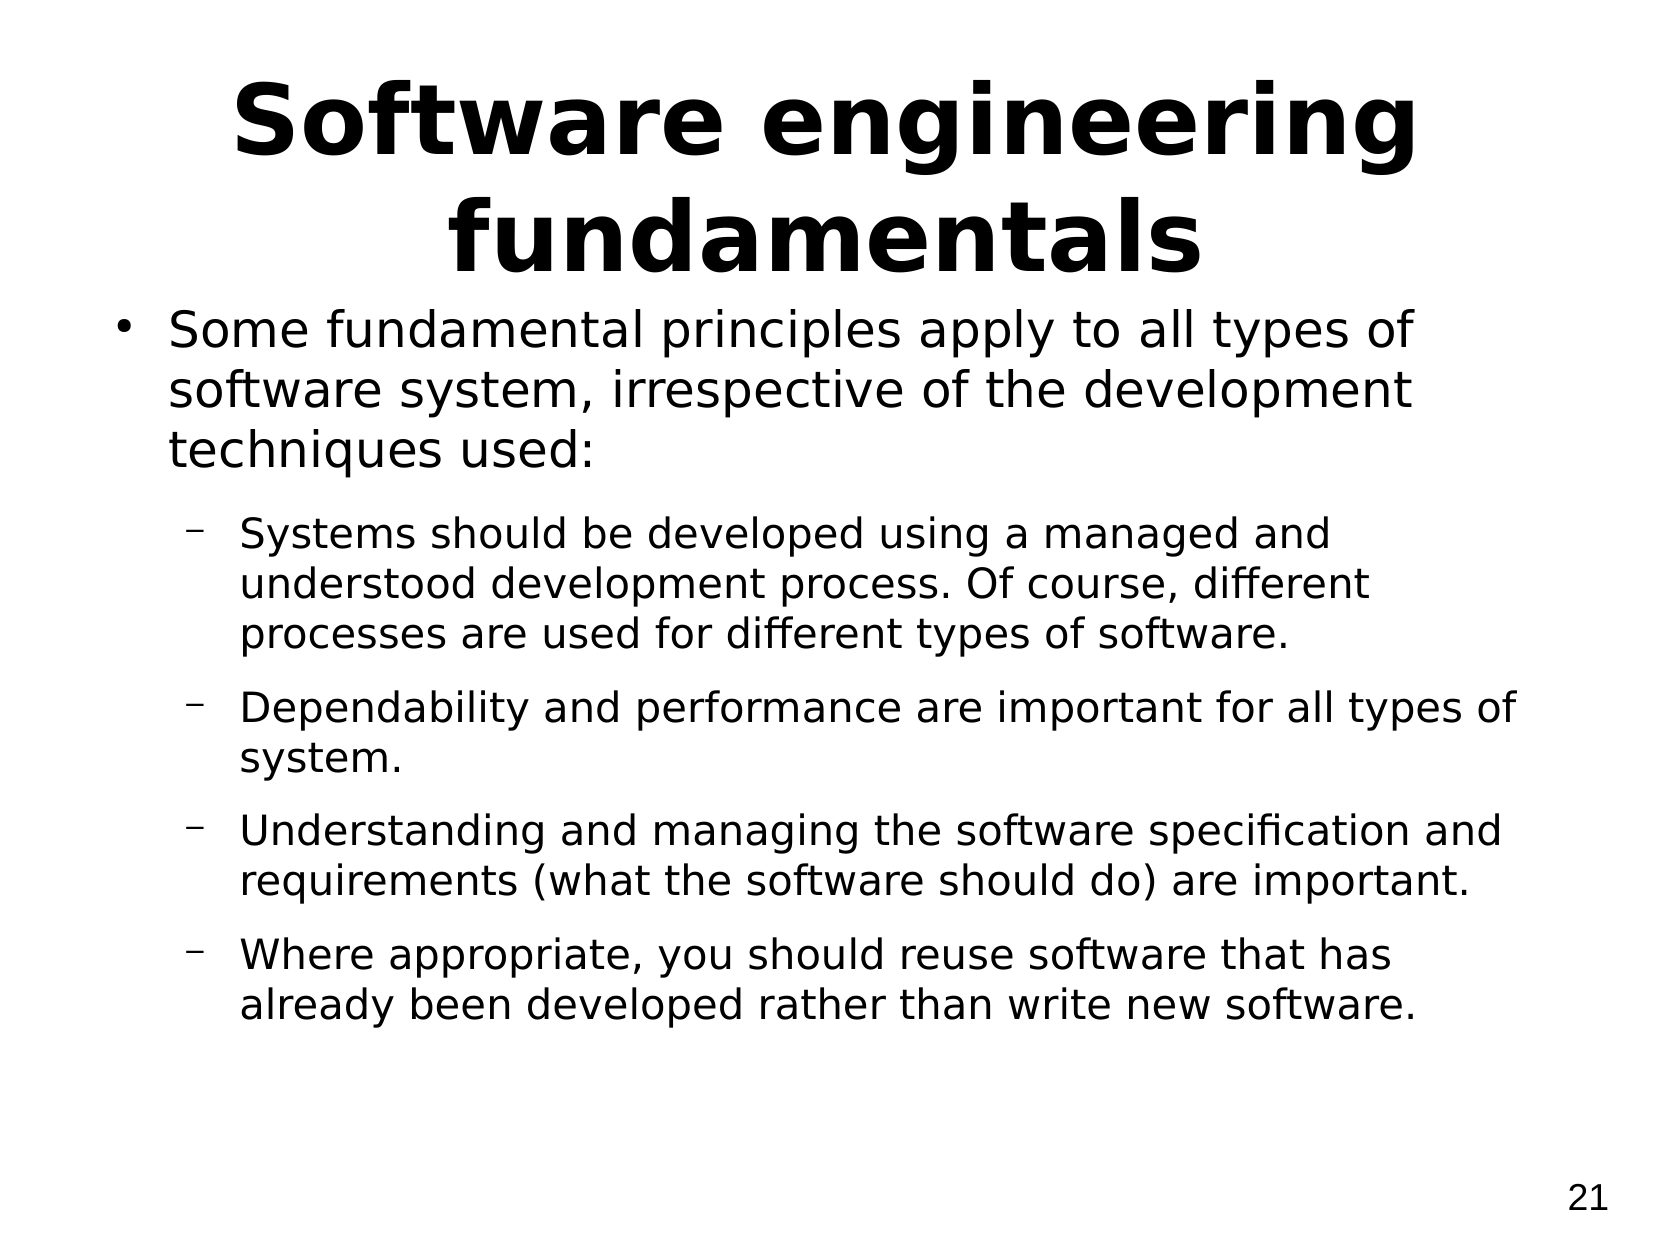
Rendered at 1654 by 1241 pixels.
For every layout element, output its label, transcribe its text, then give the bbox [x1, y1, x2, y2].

list Some fundamental principles apply to all types of software system, irrespective of the development techniques used: Systems should be developed using a managed and understood development process. Of course, different processes are used for different types of software. Dependability and performance are important for all types of system. Understanding and managing the software specification and requirements (what the software should do) are important. Where appropriate, you should reuse software that has already been developed rather than write new software. [82, 290, 1571, 1010]
title Software engineering fundamentals [82, 49, 1571, 195]
